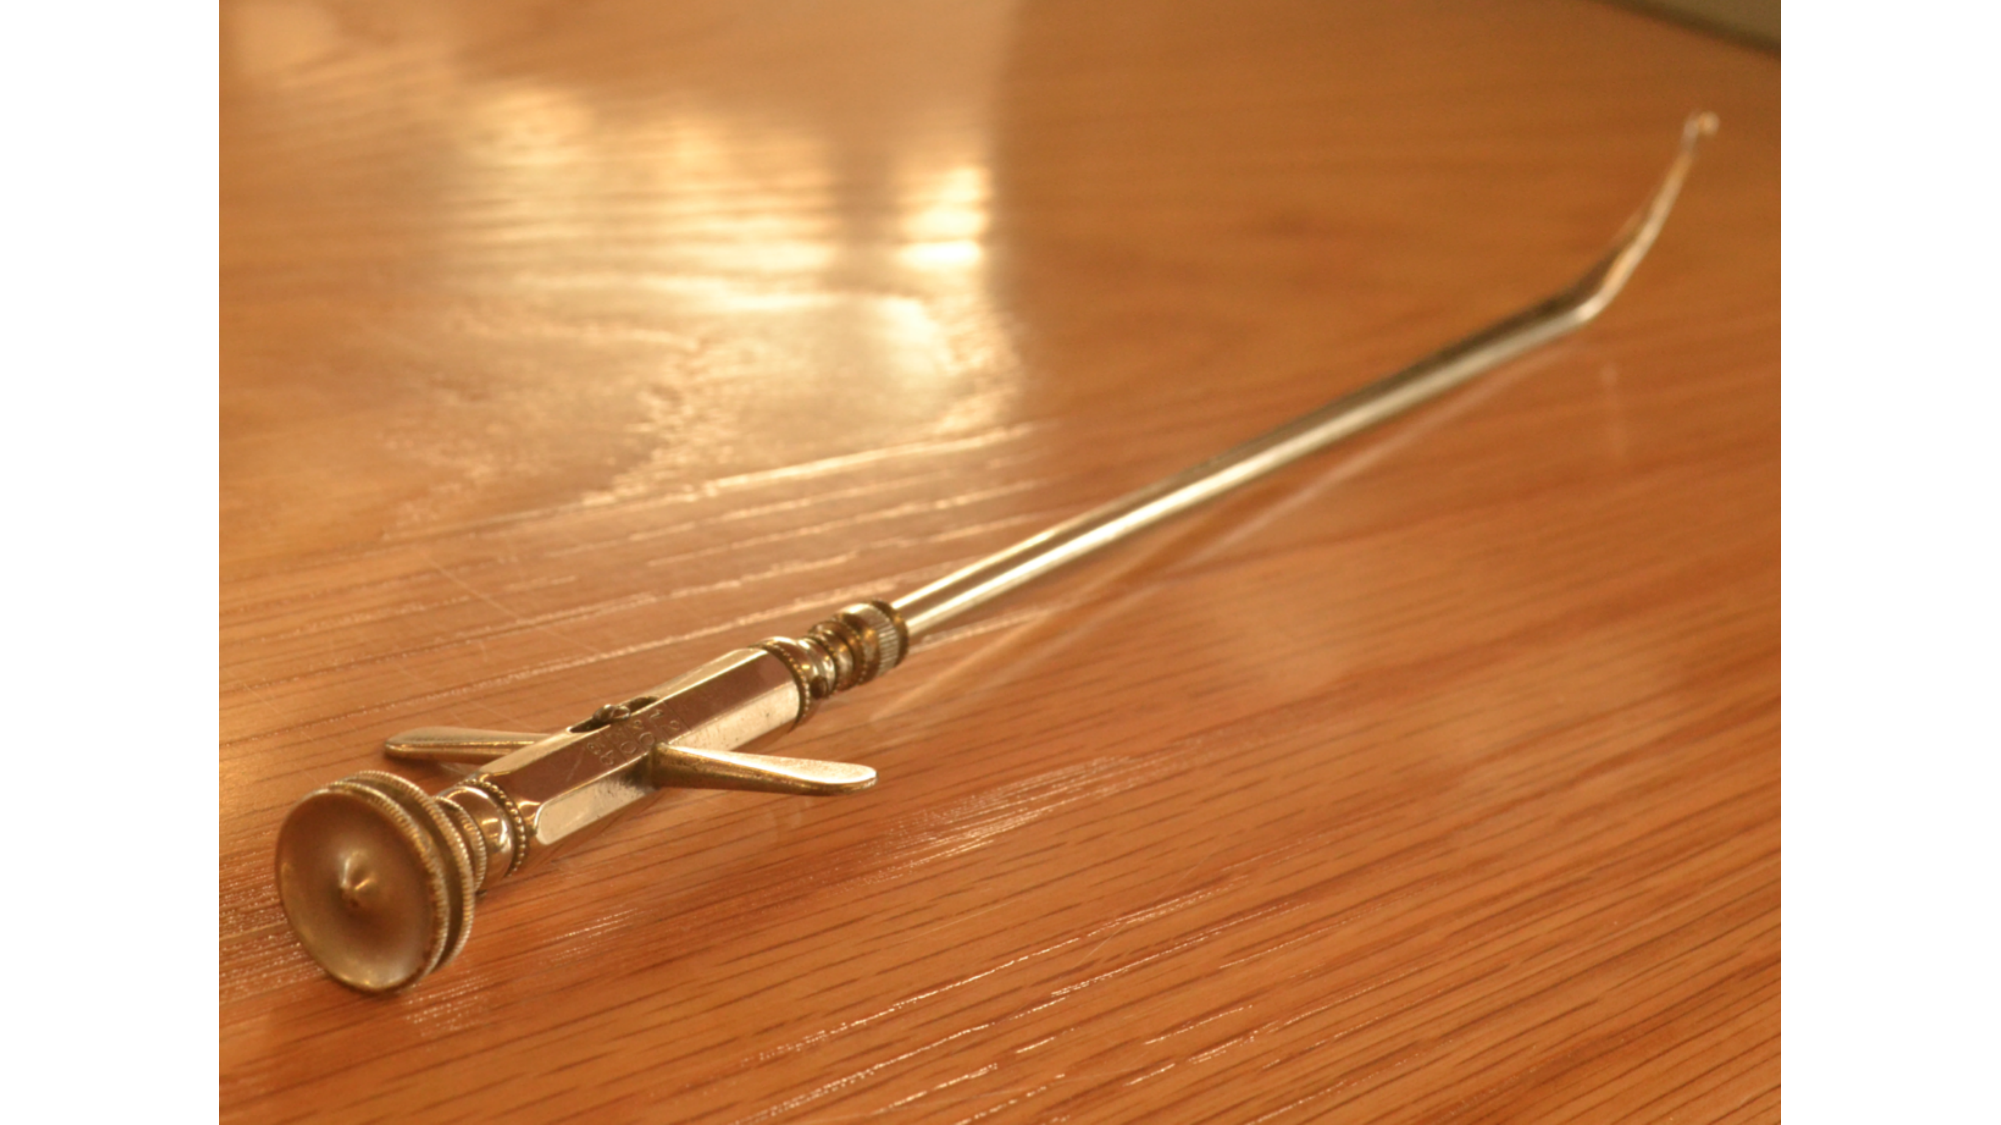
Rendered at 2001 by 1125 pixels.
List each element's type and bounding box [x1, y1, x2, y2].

picture [219, 0, 1781, 1125]
